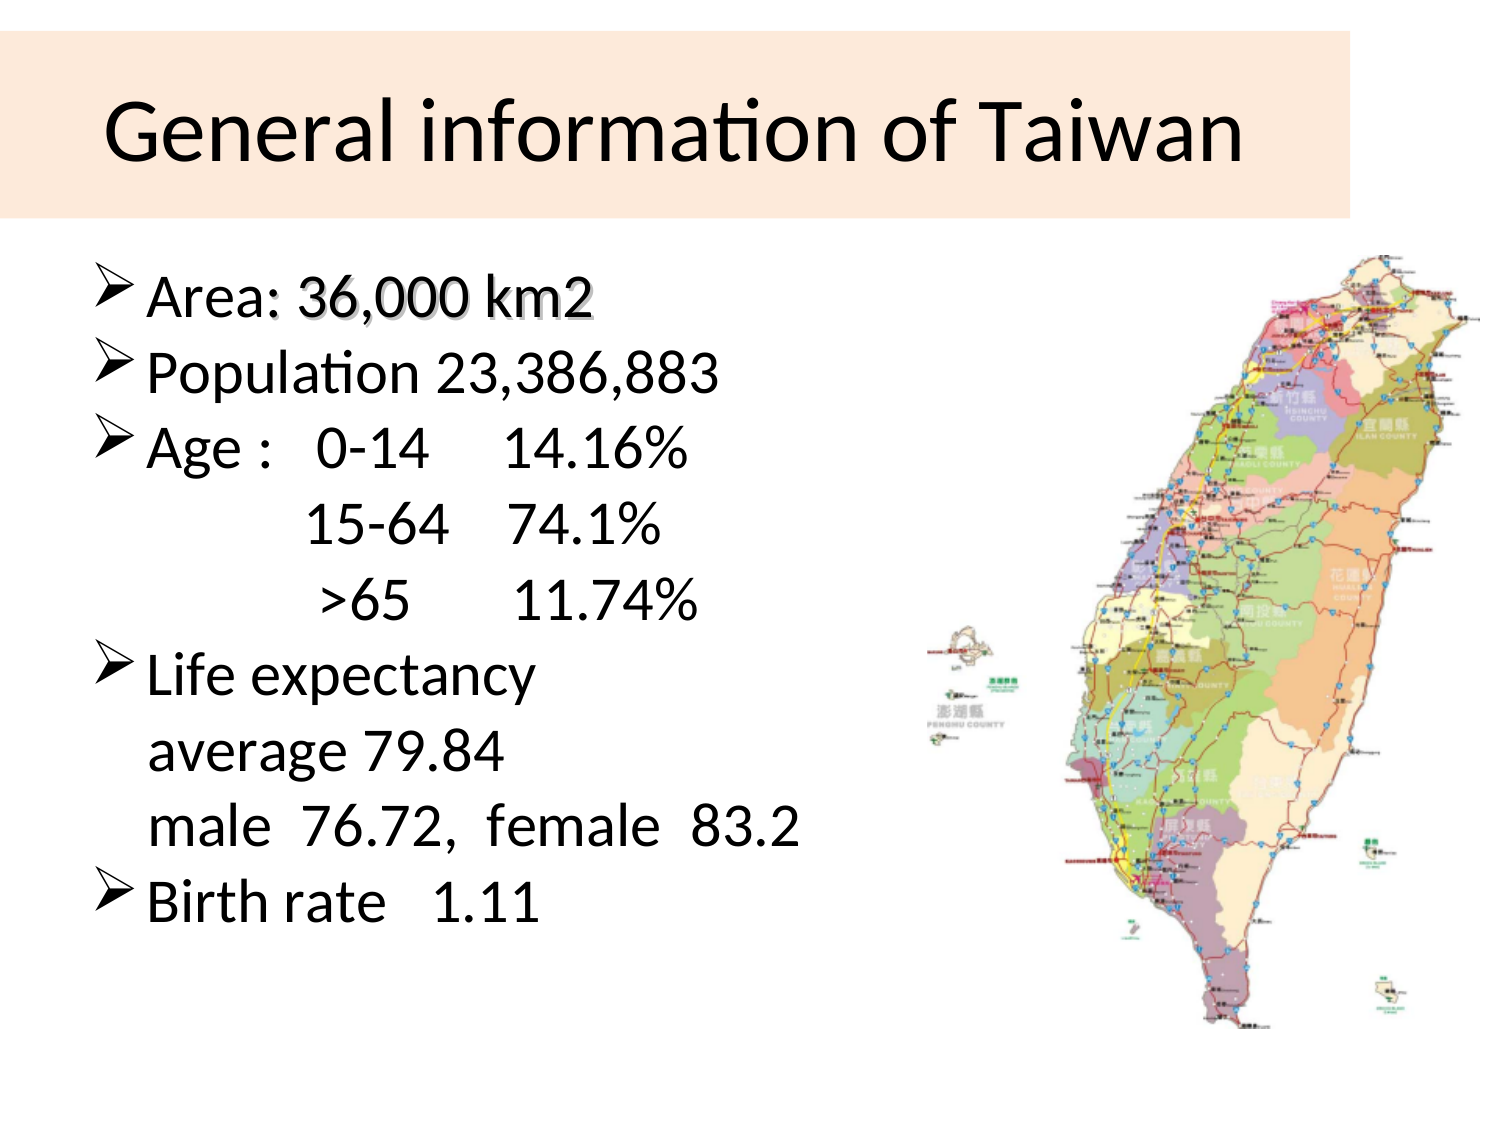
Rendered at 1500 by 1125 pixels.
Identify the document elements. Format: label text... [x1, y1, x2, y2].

list Area: 36,000 km2 Population 23,386,883 Age : 0-14 14.16% 15-64 74.1% >65 11.74% Life expectancy average 79.84 male 76.72, female 83.2 Birth rate 1.11 [75, 262, 927, 1005]
picture [927, 255, 1480, 1029]
title General information of Taiwan [0, 30, 1351, 219]
